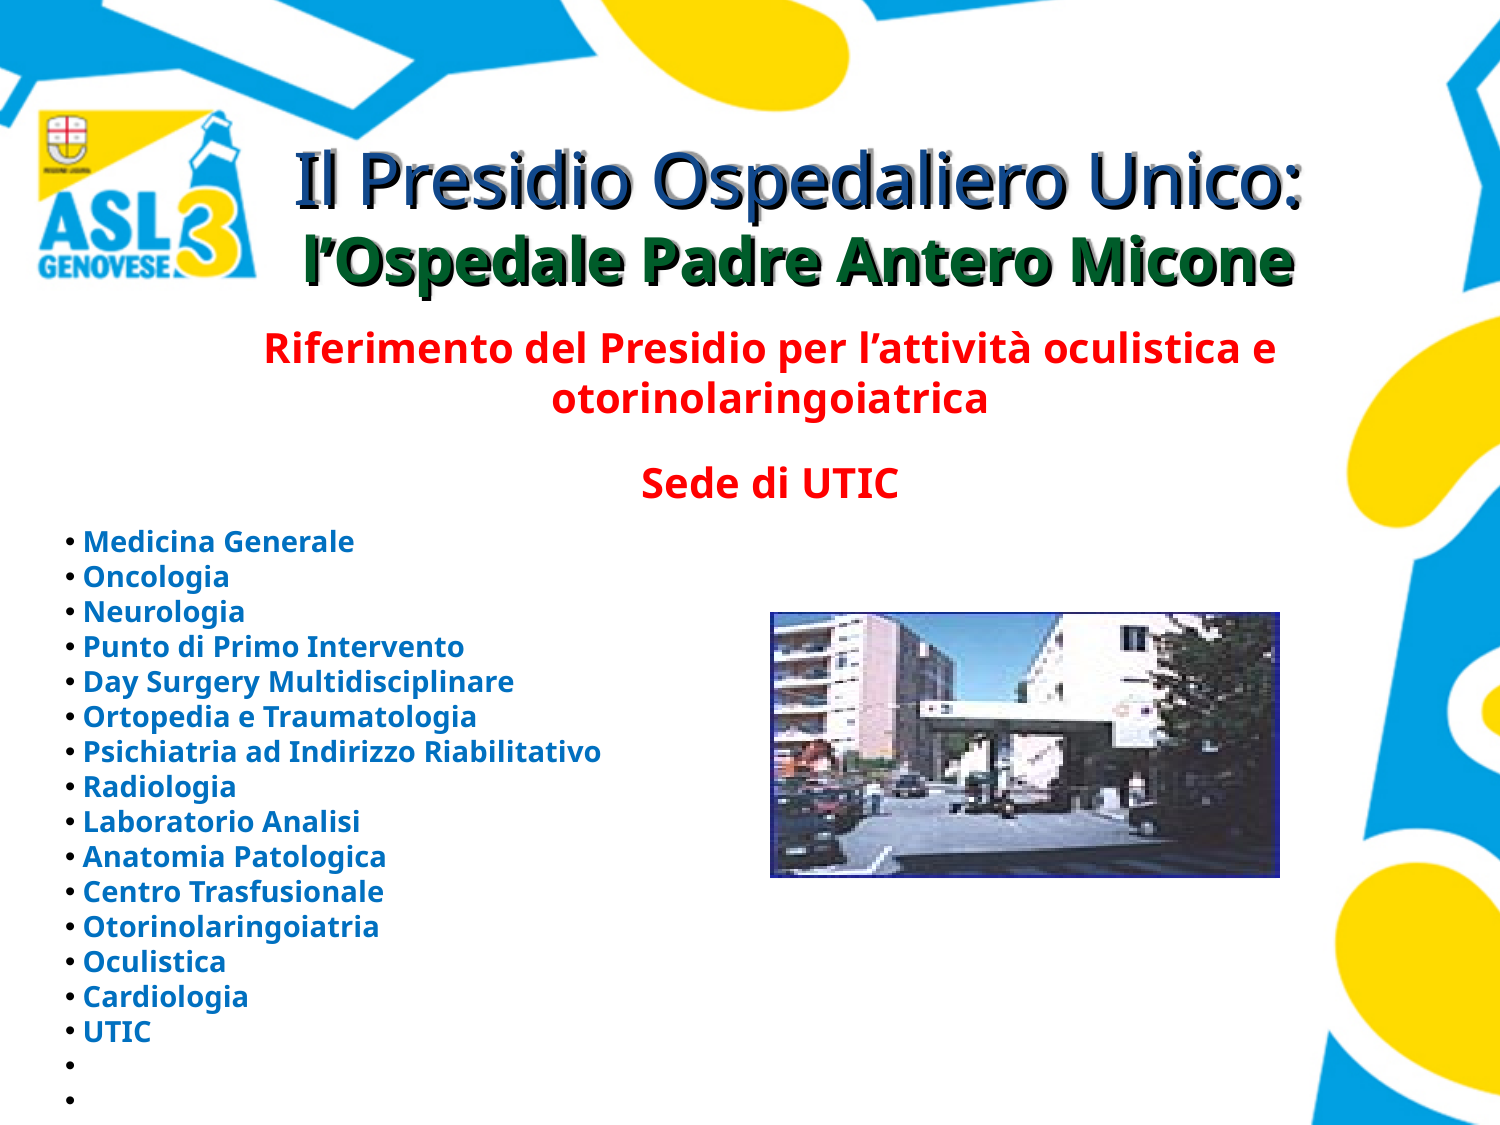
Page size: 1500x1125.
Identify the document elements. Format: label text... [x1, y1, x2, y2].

text_box Il Presidio Ospedaliero Unico: l’Ospedale Padre Antero Micone [158, 125, 1438, 340]
text_box Medicina Generale Oncologia Neurologia Punto di Primo Intervento Day Surgery Multidisciplinare Ortopedia e Traumatologia Psichiatria ad Indirizzo Riabilitativo Radiologia Laboratorio Analisi Anatomia Patologica Centro Trasfusionale Otorinolaringoiatria Oculistica Cardiologia UTIC [50, 516, 710, 1125]
picture [770, 612, 1280, 878]
text_box Riferimento del Presidio per l’attività oculistica e otorinolaringoiatrica Sede di UTIC [111, 315, 1430, 515]
